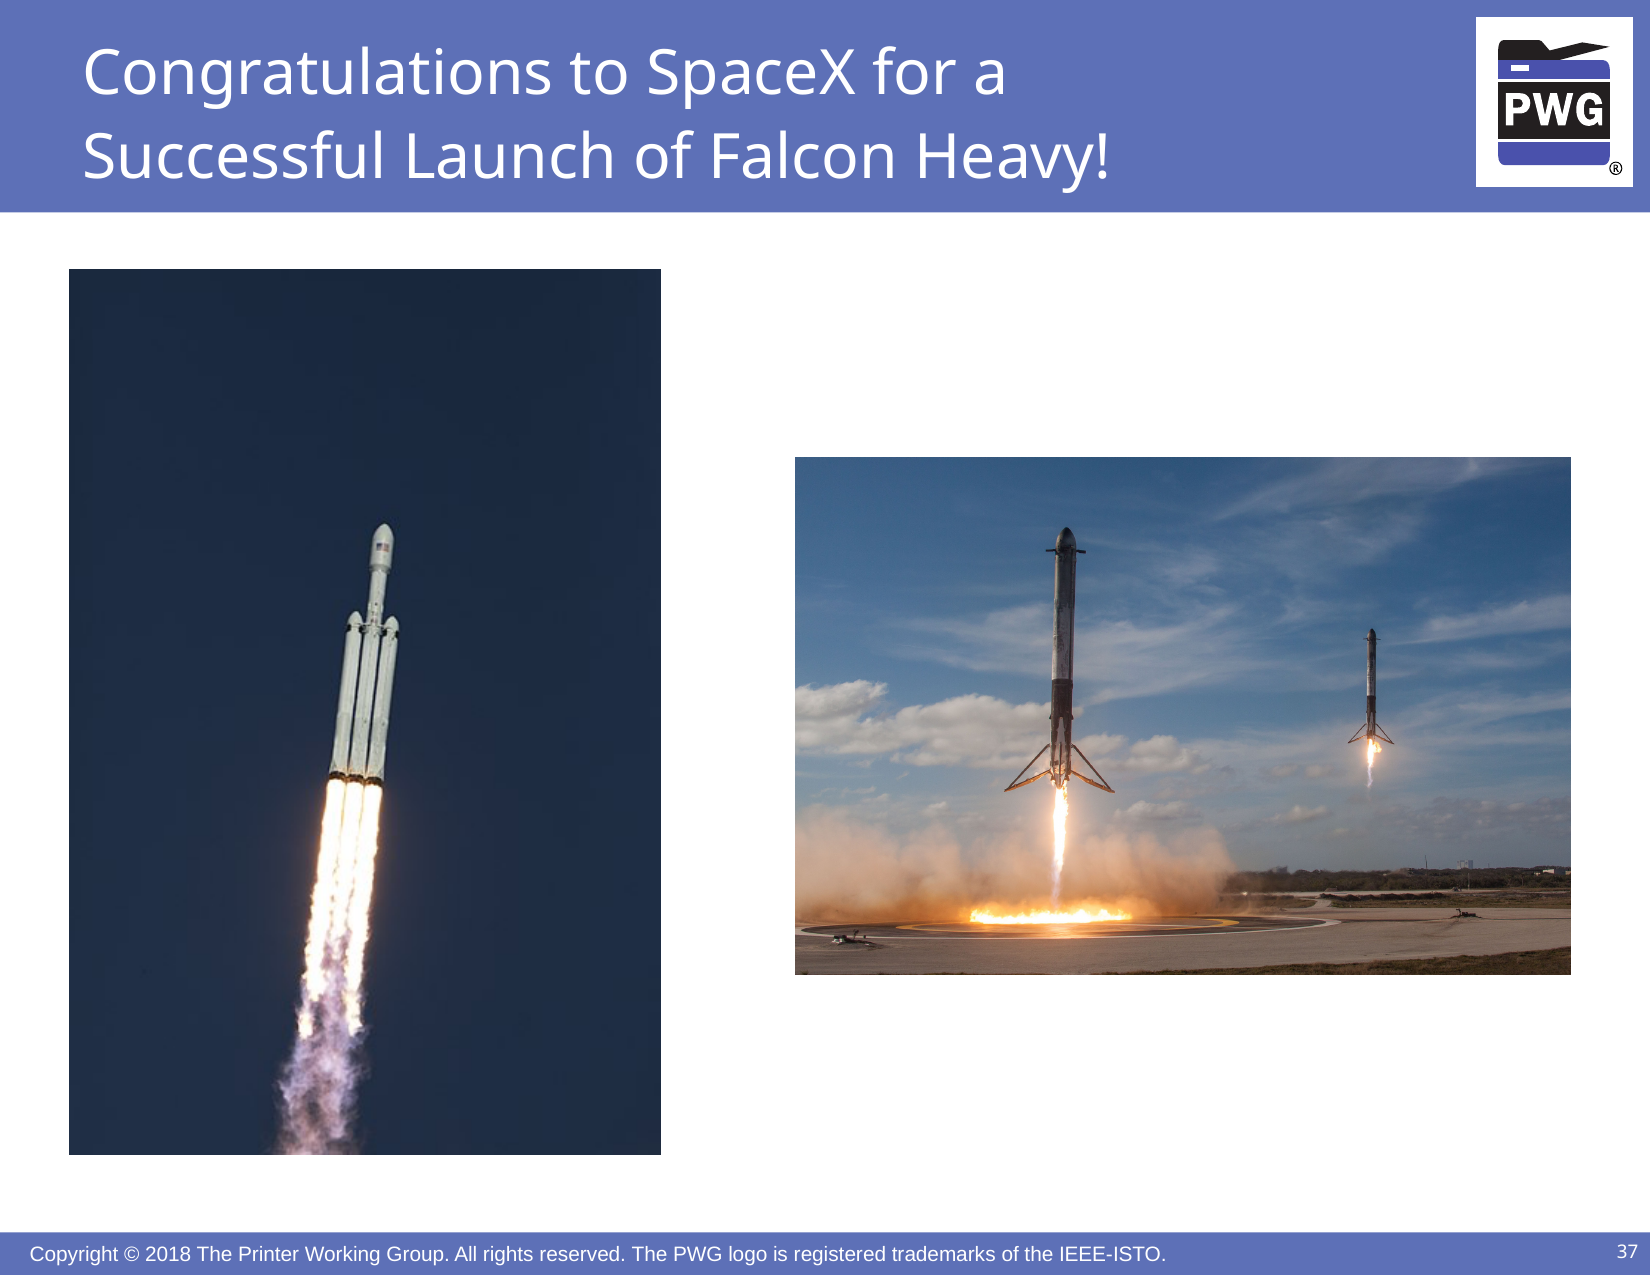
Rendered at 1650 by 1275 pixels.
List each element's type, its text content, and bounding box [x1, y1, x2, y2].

picture [795, 457, 1571, 976]
title Congratulations to SpaceX for a Successful Launch of Falcon Heavy! [82, 8, 1449, 198]
picture [69, 269, 661, 1156]
